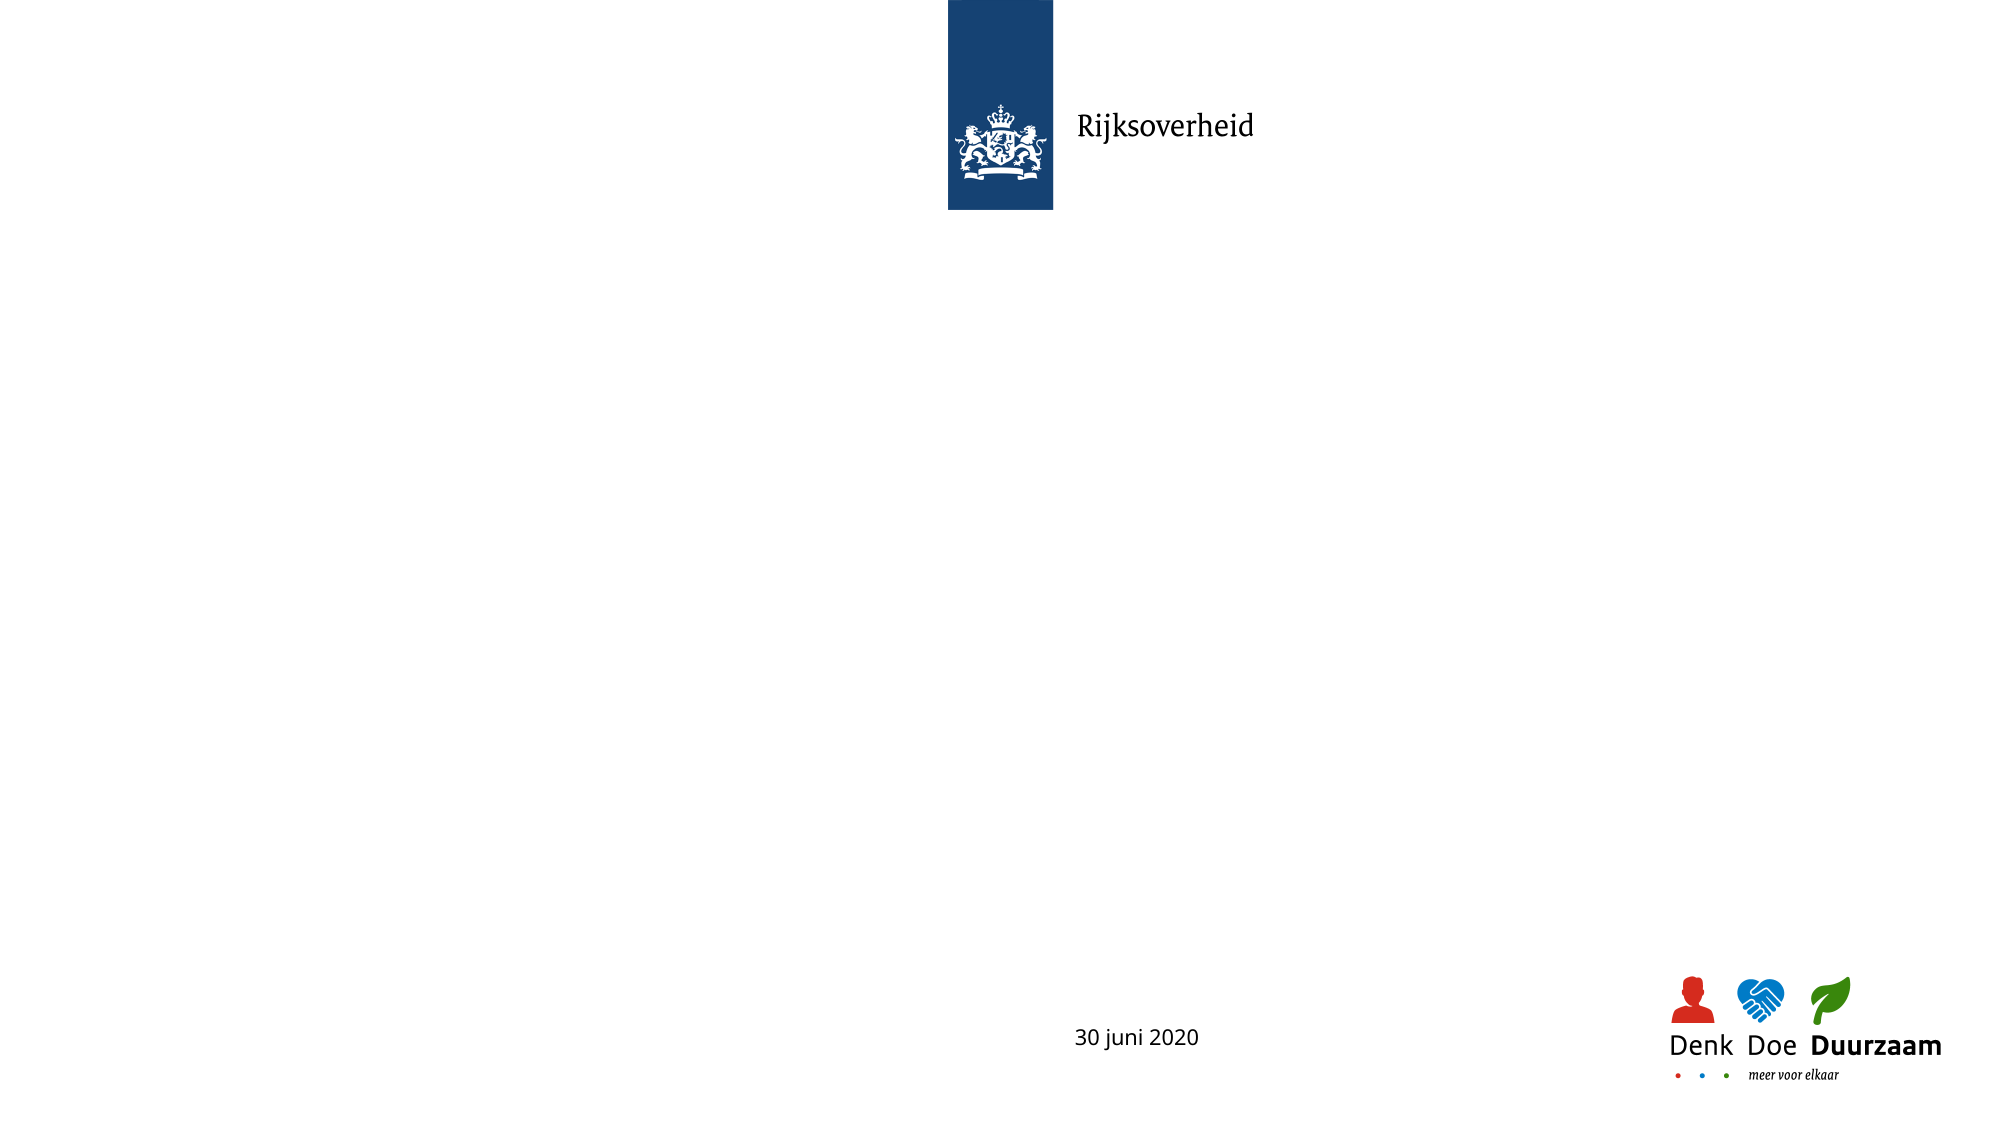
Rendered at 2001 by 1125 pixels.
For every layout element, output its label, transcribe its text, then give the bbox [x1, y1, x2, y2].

text_box 30 juni 2020 [1074, 1024, 1631, 1054]
